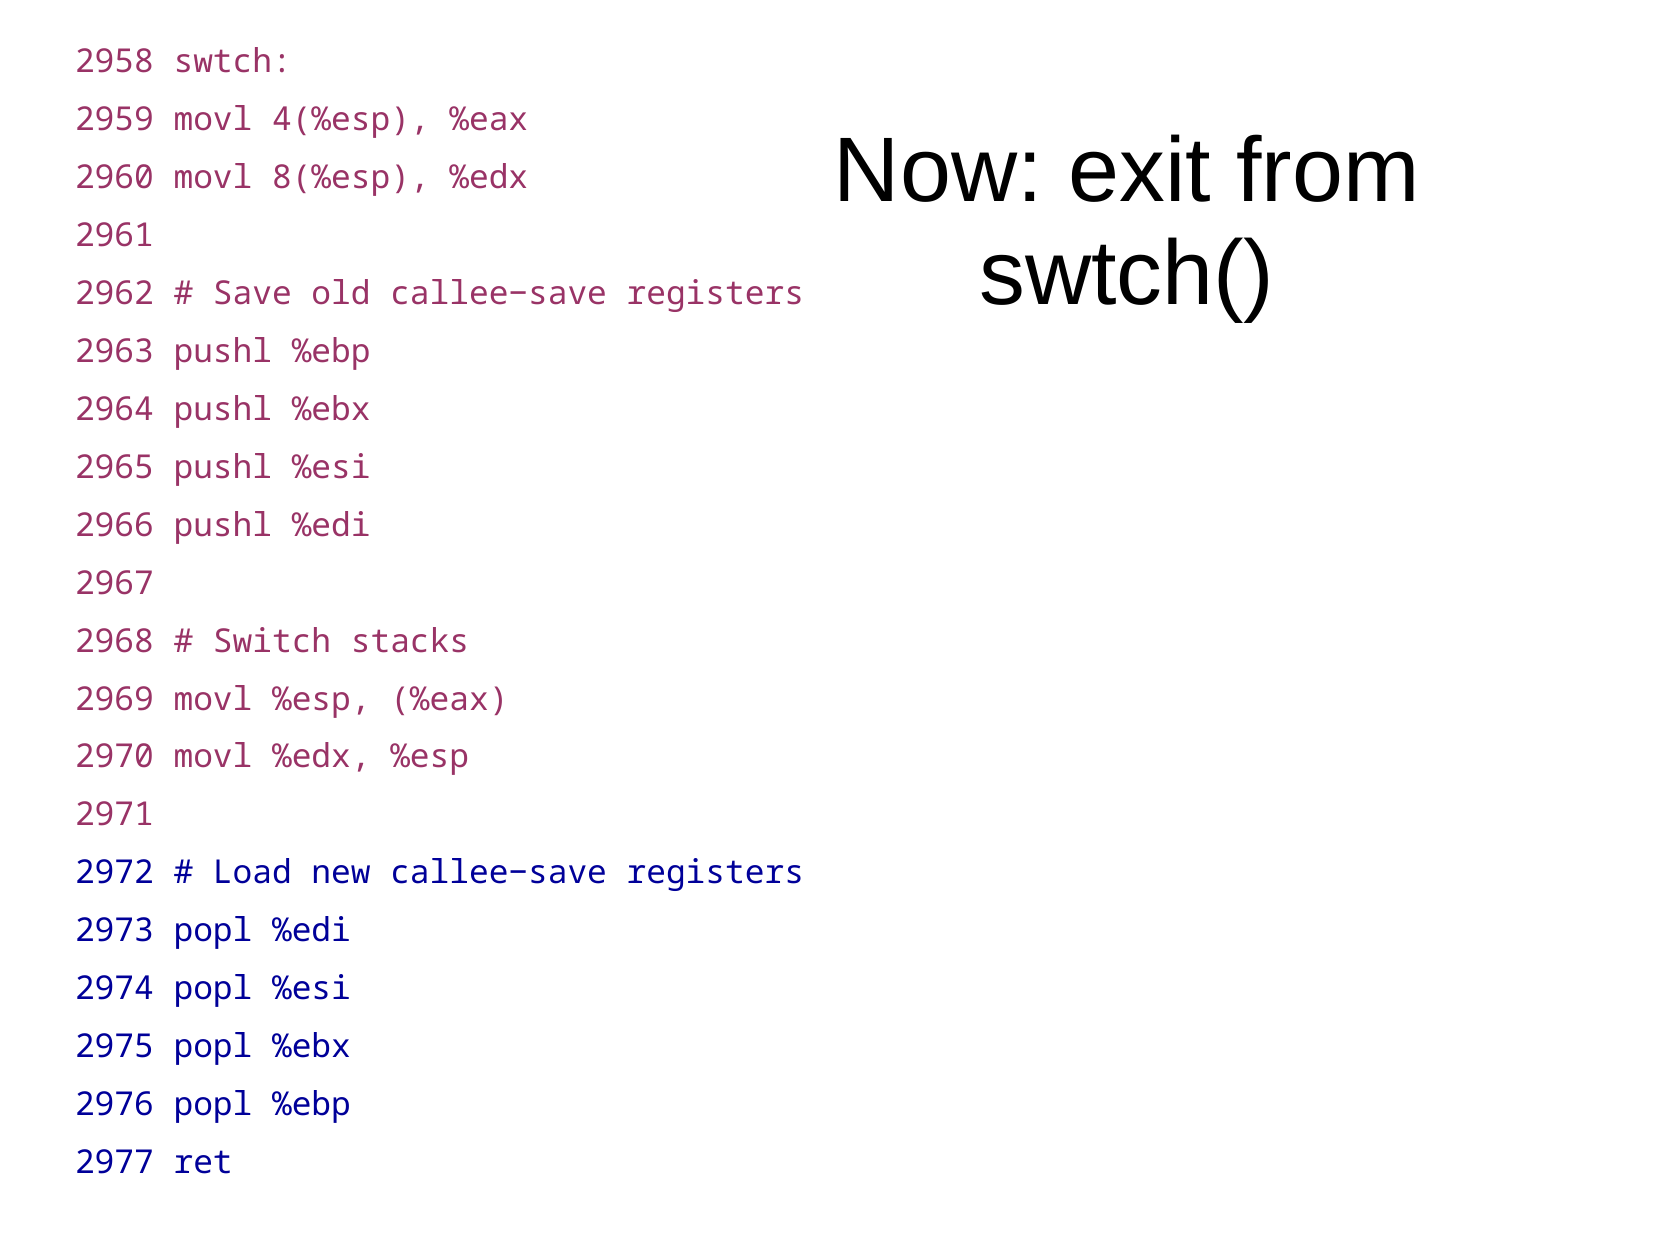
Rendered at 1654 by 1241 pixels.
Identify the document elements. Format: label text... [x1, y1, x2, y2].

list 2958 swtch: 2959 movl 4(%esp), %eax 2960 movl 8(%esp), %edx 2961 2962 # Save old callee−save registers 2963 pushl %ebp 2964 pushl %ebx 2965 pushl %esi 2966 pushl %edi 2967 2968 # Switch stacks 2969 movl %esp, (%eax) 2970 movl %edx, %esp 2971 2972 # Load new callee−save registers 2973 popl %edi 2974 popl %esi 2975 popl %ebx 2976 popl %ebp 2977 ret [75, 37, 1613, 1201]
title Now: exit from swtch() [679, 117, 1576, 325]
